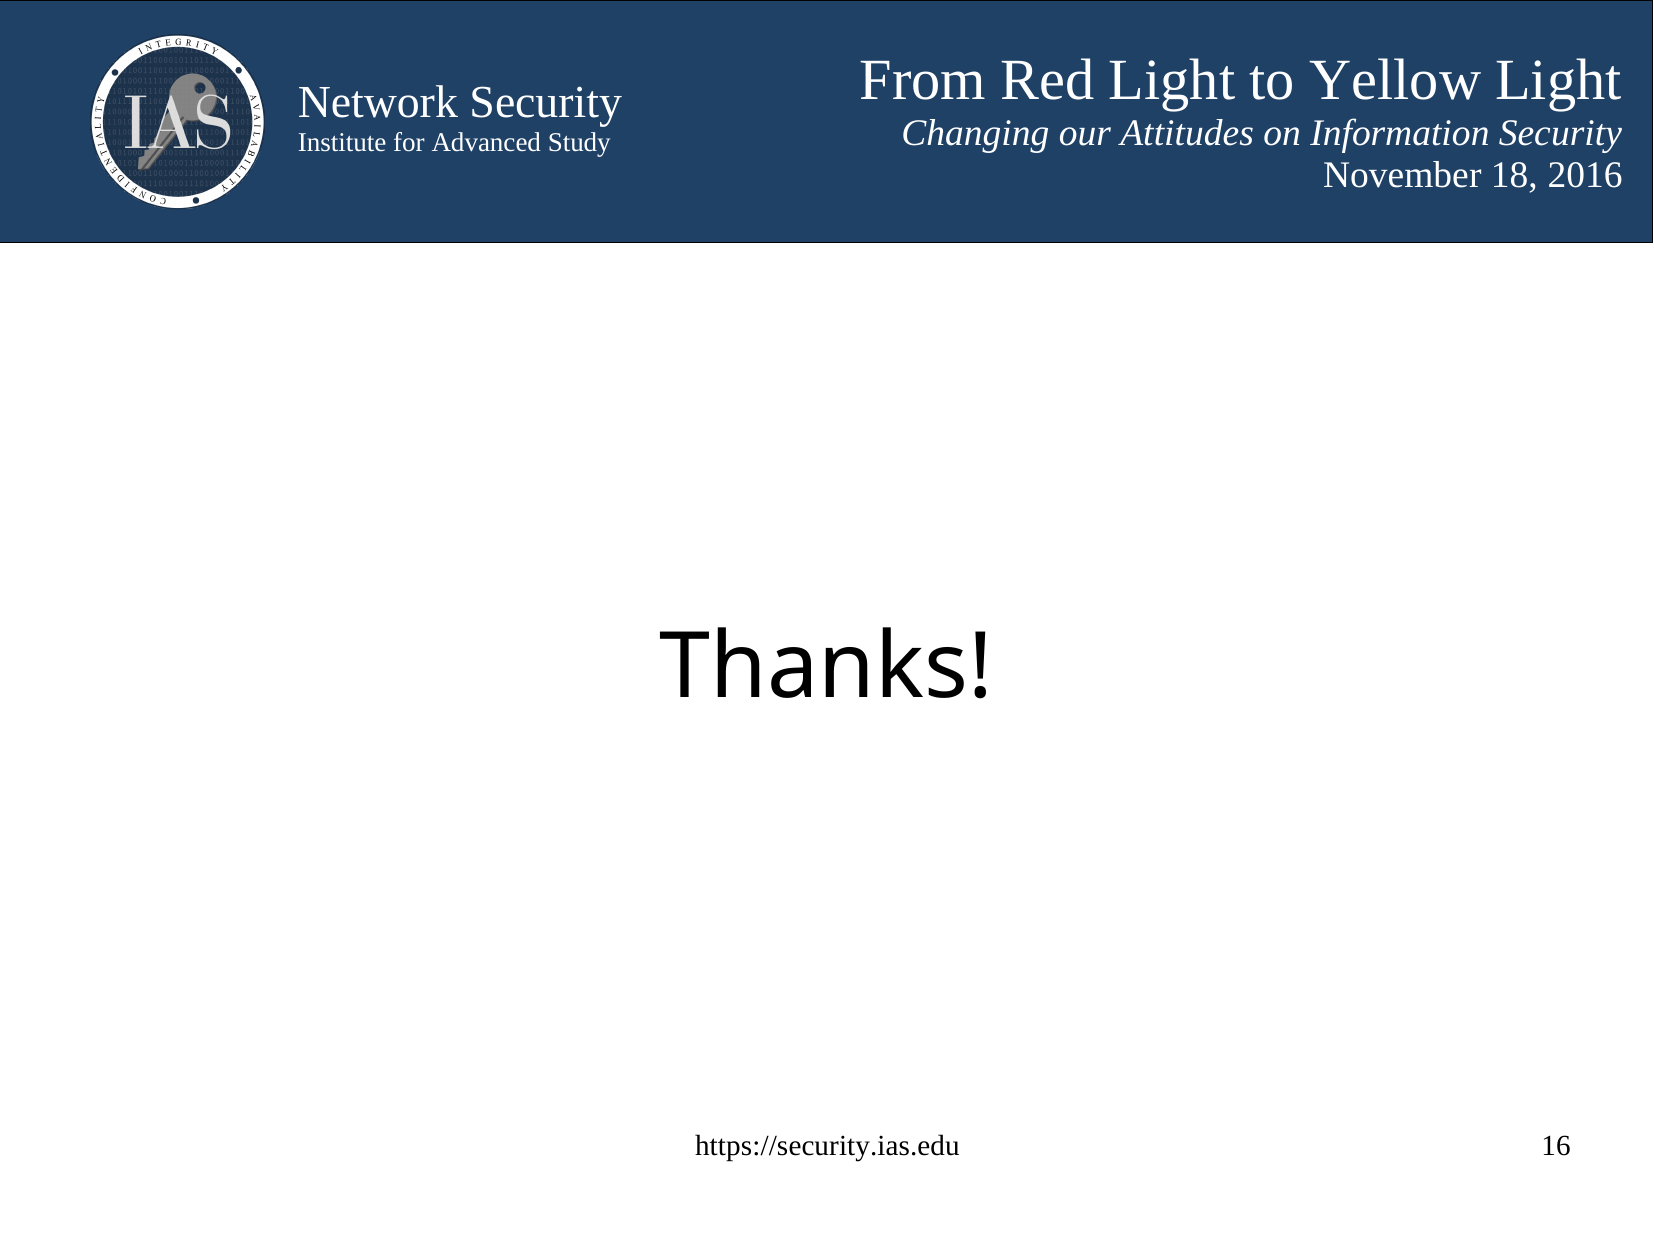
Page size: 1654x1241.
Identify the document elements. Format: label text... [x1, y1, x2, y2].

list Thanks! [82, 290, 1571, 1010]
picture [72, 16, 283, 228]
